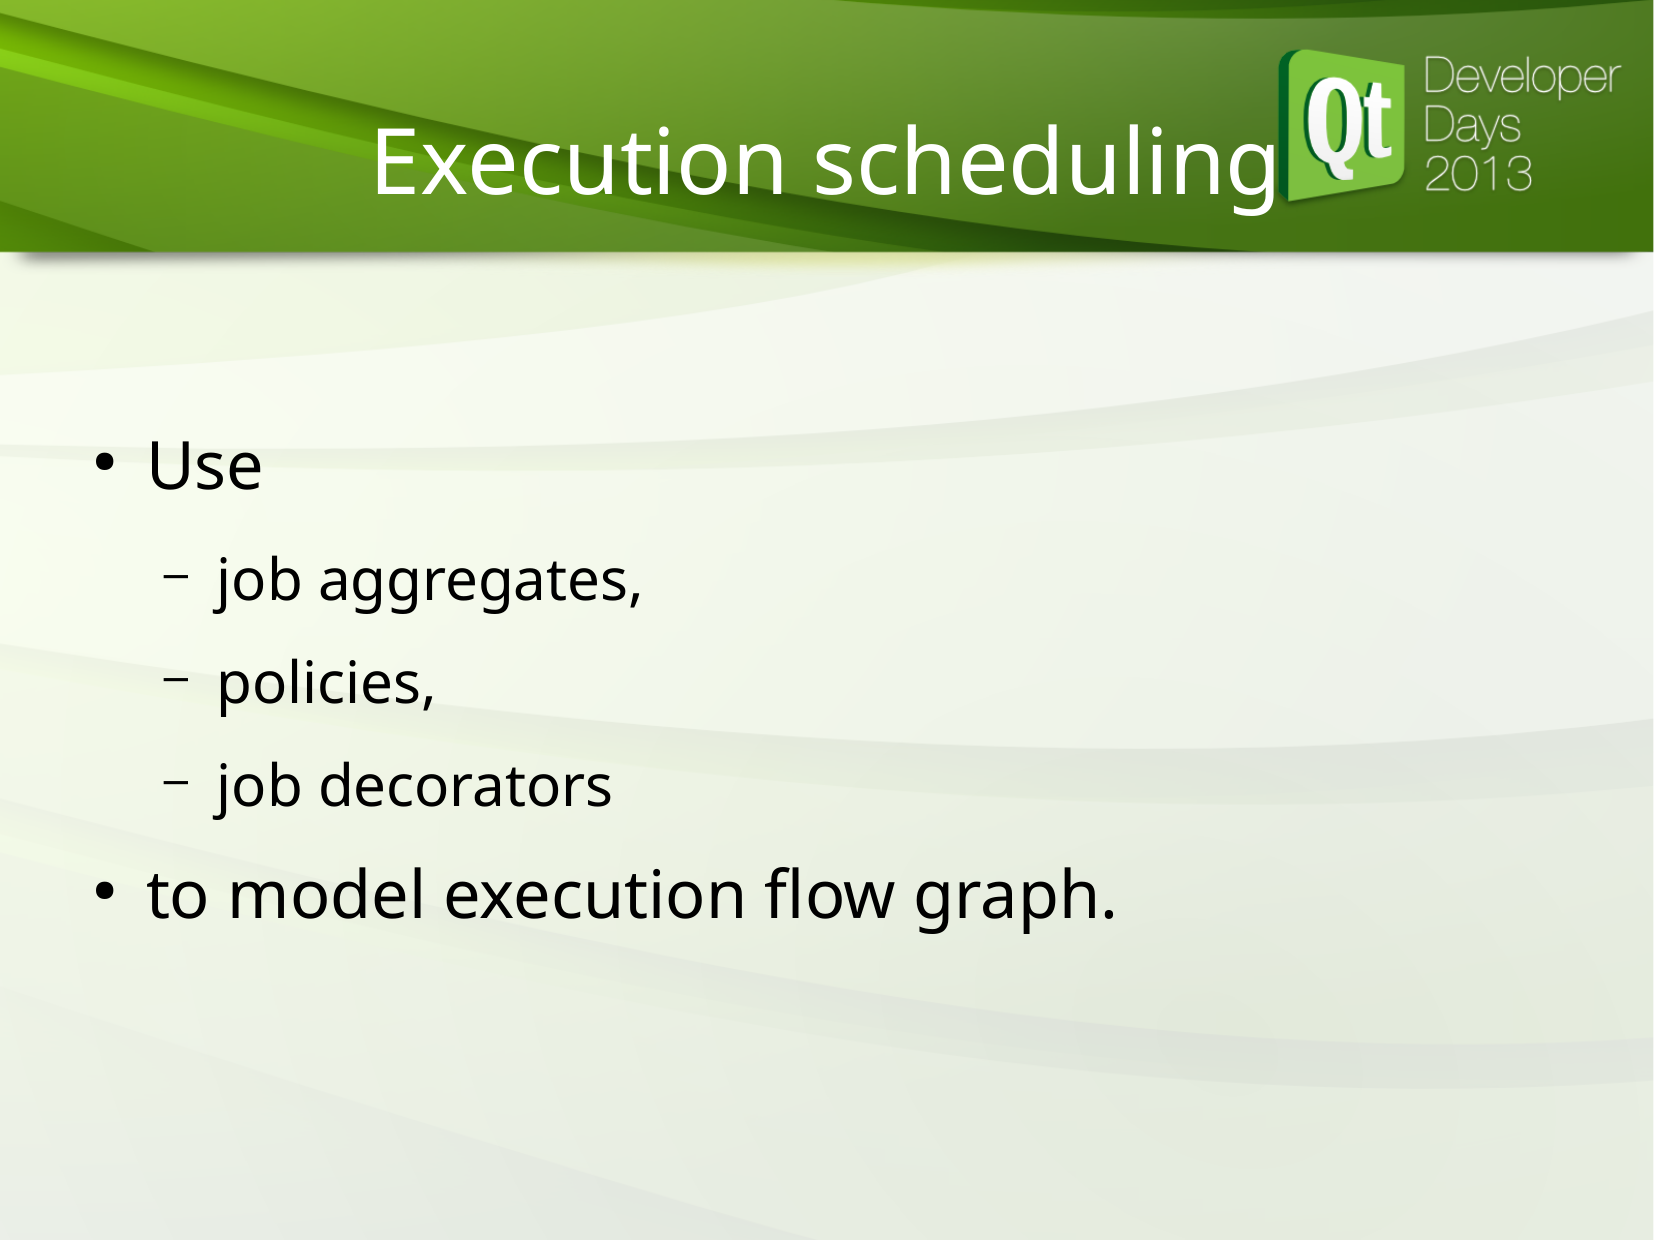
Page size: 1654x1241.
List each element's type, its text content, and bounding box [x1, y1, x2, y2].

picture [0, 0, 1654, 1240]
title Execution scheduling [82, 55, 1571, 263]
list Use job aggregates, policies, job decorators to model execution flow graph. [75, 297, 1576, 1201]
